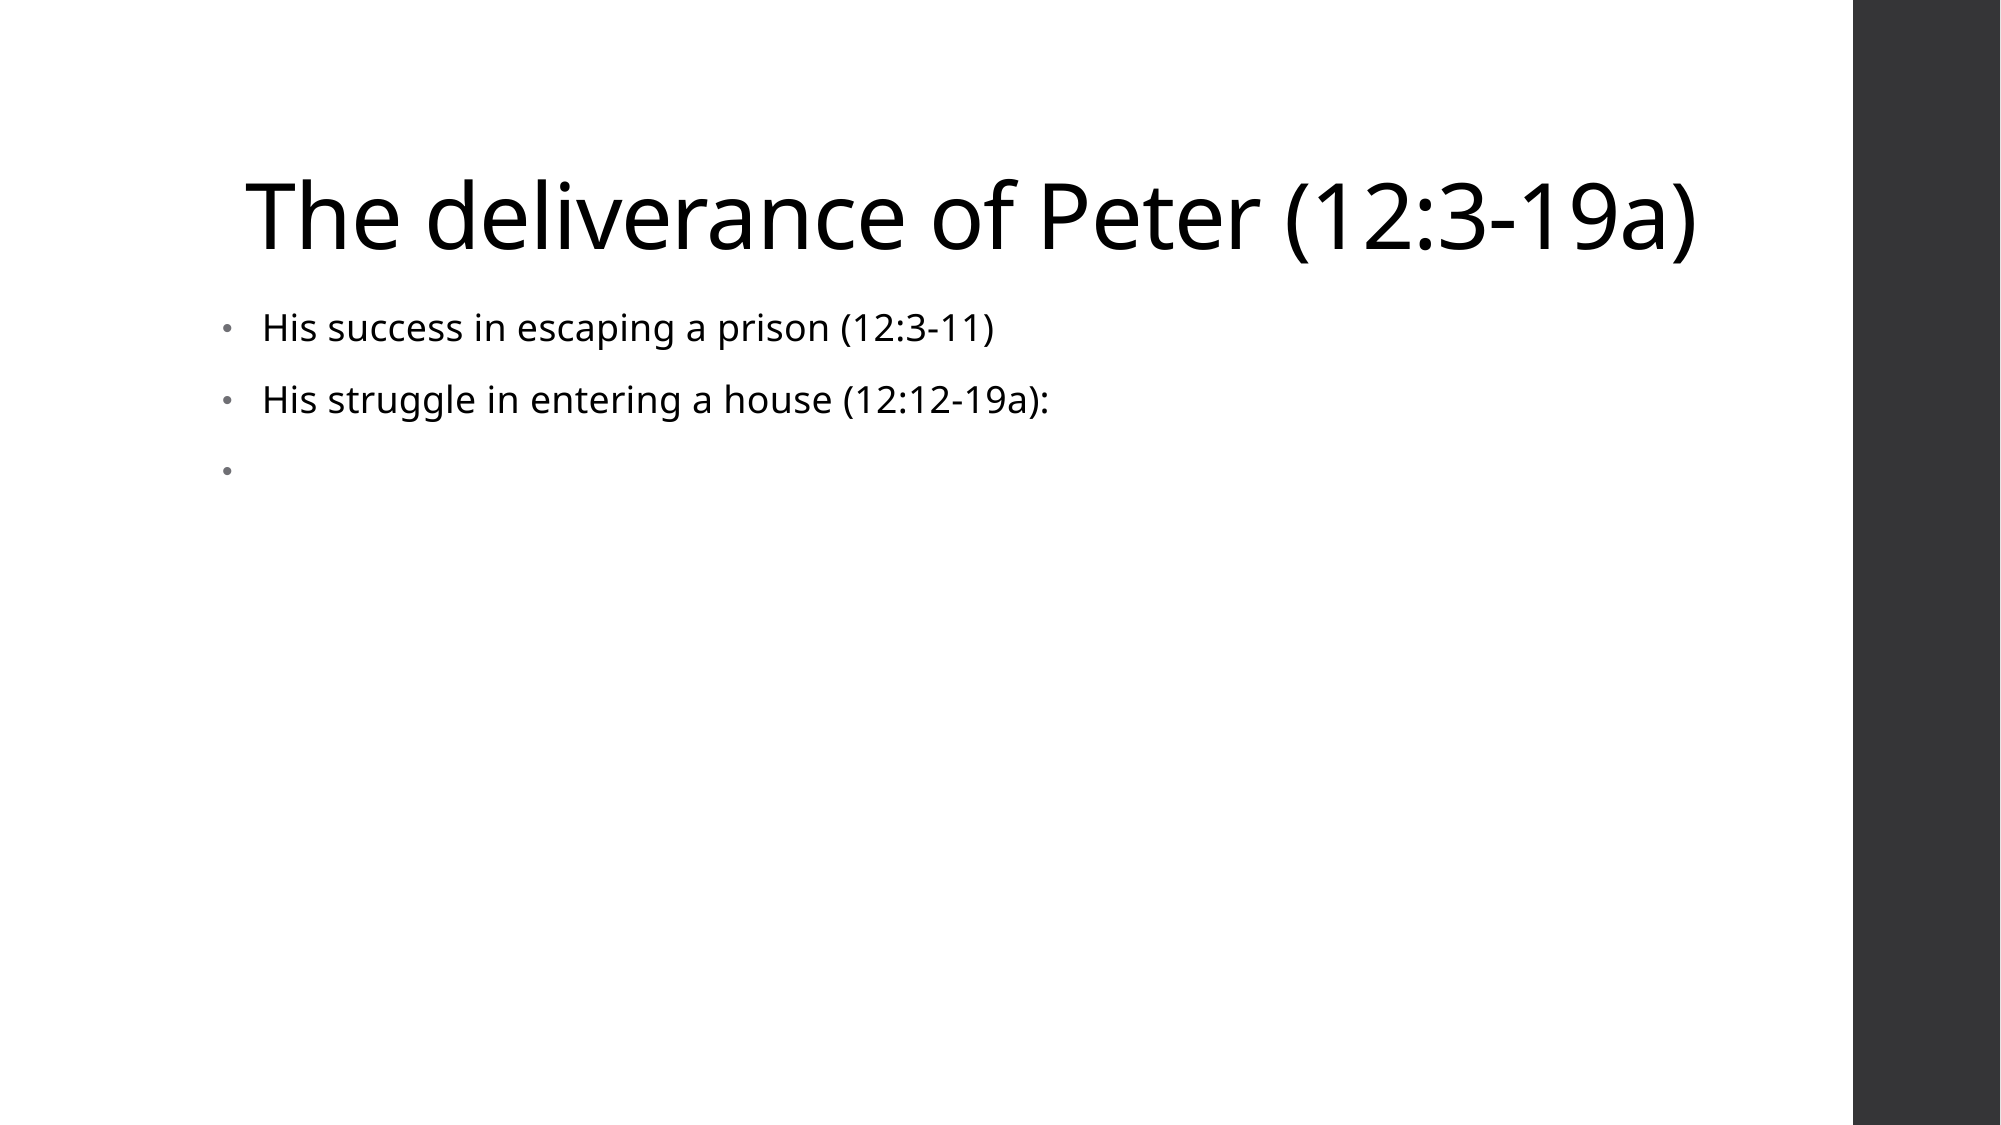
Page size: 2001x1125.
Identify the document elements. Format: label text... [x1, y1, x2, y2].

title The deliverance of Peter (12:3-19a) [206, 60, 1797, 278]
list His success in escaping a prison (12:3-11) His struggle in entering a house (12:12-19a): [206, 299, 1617, 1014]
